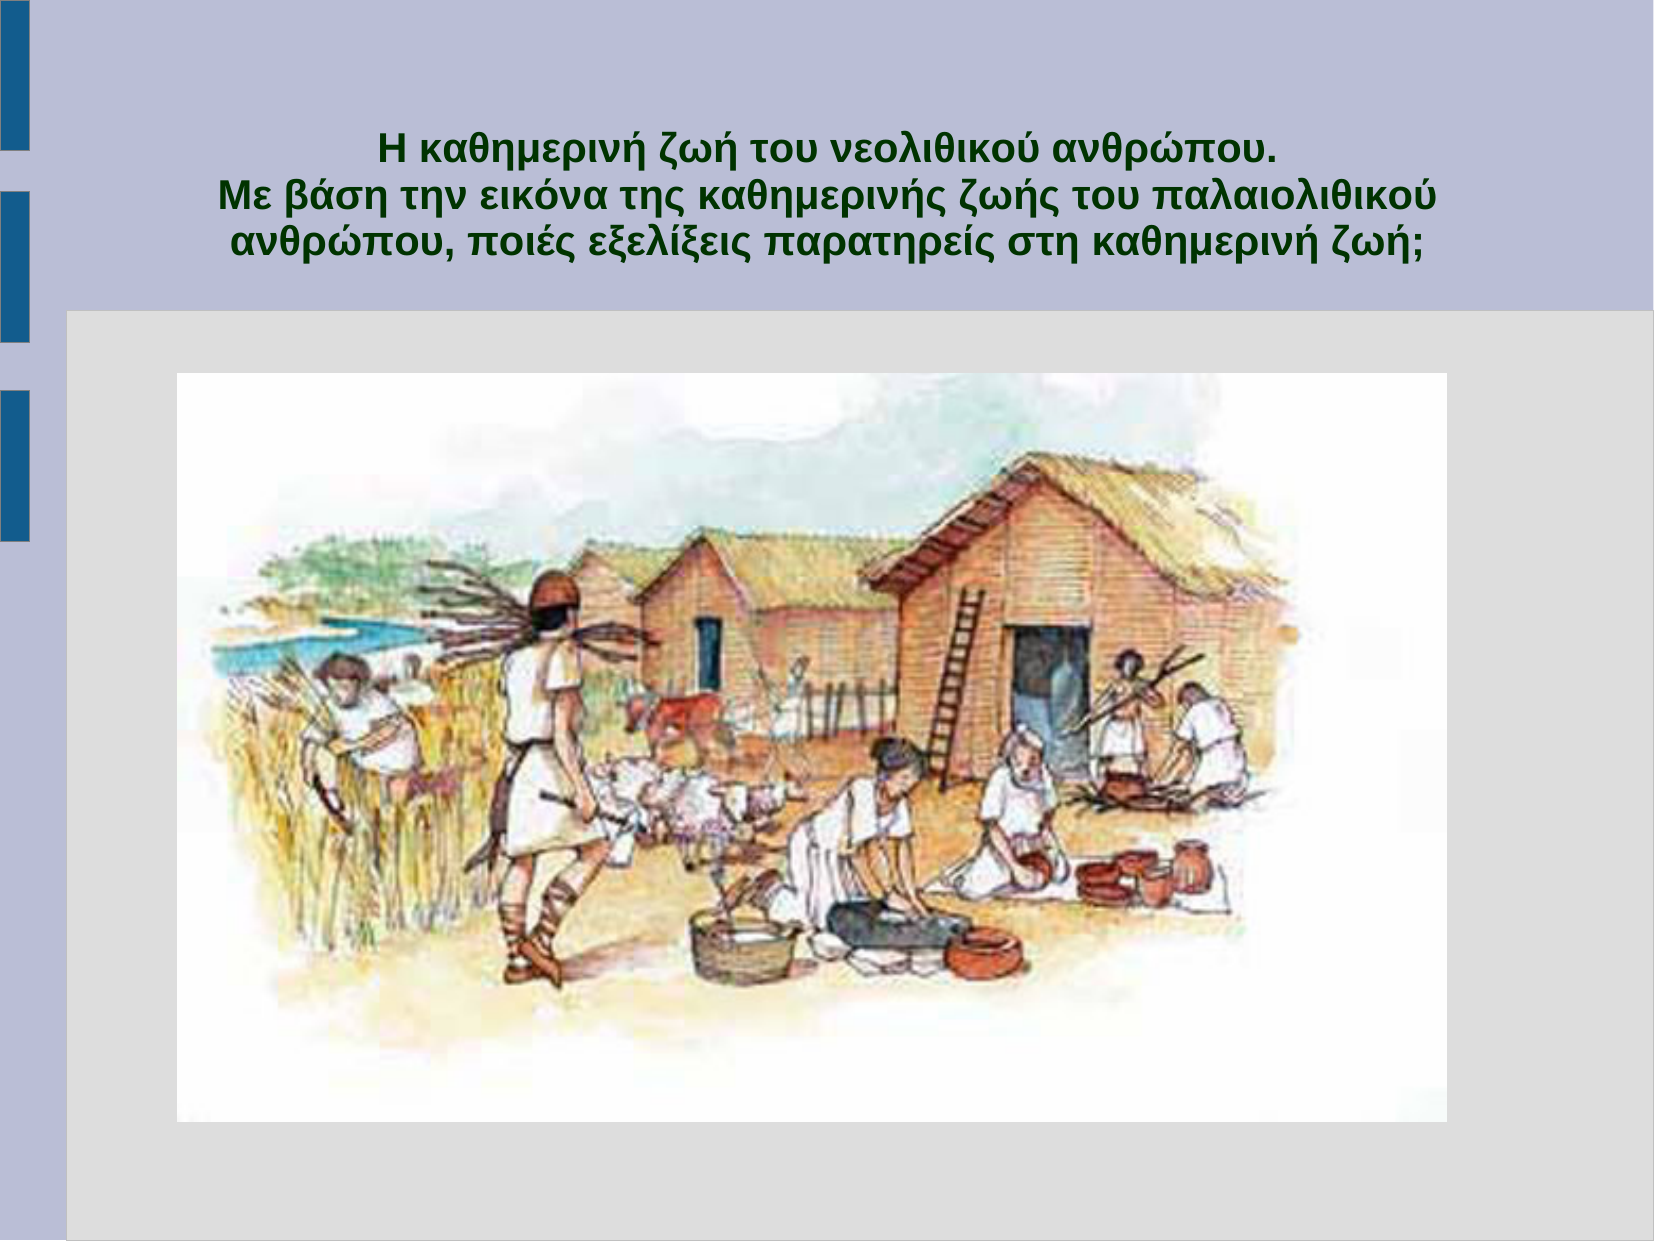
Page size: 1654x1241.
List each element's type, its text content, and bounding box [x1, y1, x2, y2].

picture [177, 373, 1447, 1123]
title Η καθημερινή ζωή του νεολιθικού ανθρώπου. Με βάση την εικόνα της καθημερινής ζωής του παλαιολιθικού ανθρώπου, ποιές εξελίξεις παρατηρείς στη καθημερινή ζωή; [121, 91, 1534, 299]
